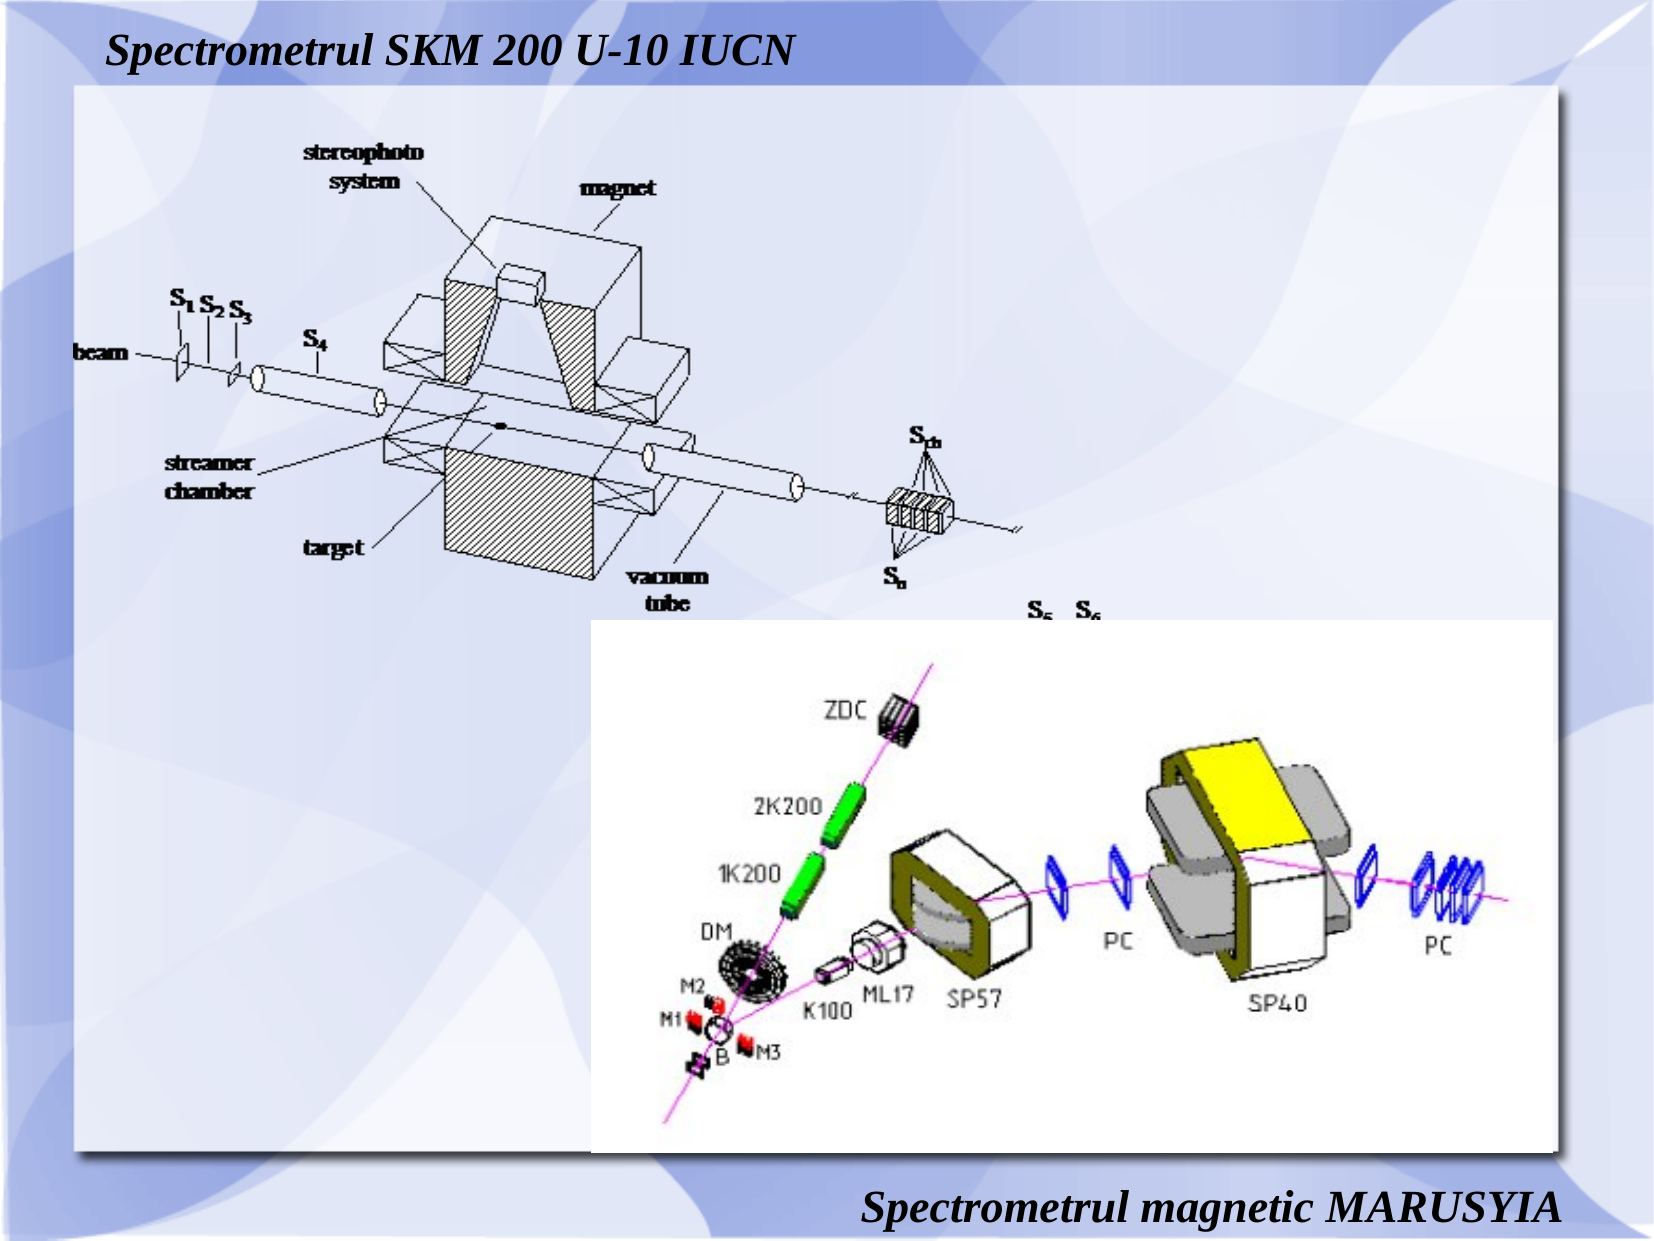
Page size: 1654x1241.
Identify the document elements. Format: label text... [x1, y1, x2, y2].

text_box Spectrometrul SKM 200 U-10 IUCN [87, 11, 813, 83]
text_box Spectrometrul magnetic MARUSYIA [842, 1169, 1582, 1241]
picture [73, 82, 1553, 1153]
